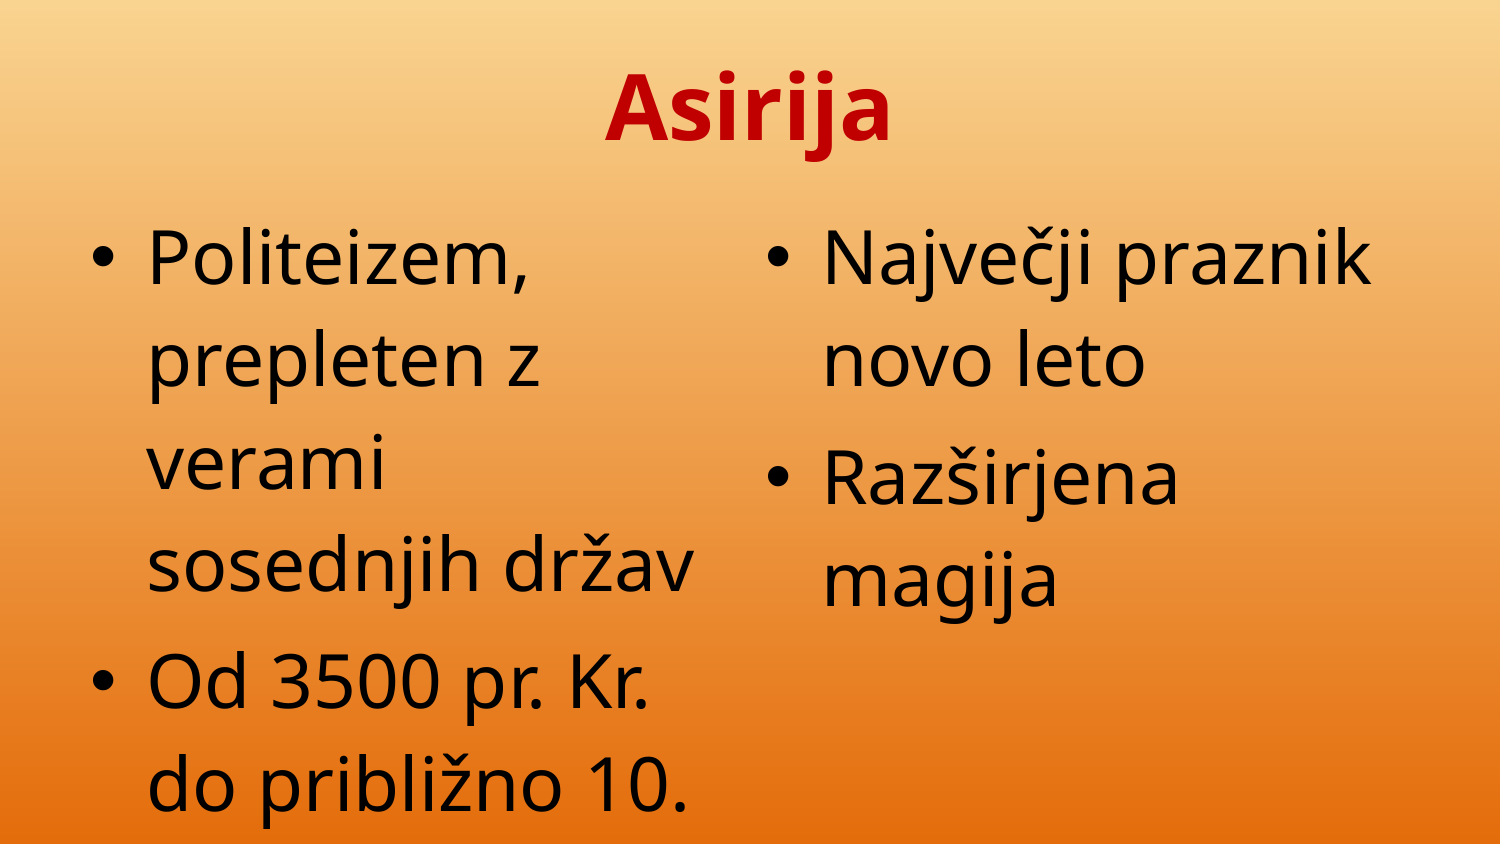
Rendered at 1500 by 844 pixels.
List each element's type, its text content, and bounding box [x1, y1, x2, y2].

table_header Največji praznik novo leto Razširjena magija [750, 197, 1425, 844]
table_header Politeizem, prepleten z verami sosednjih držav Od 3500 pr. Kr. do približno 10. stol. n. št. Božanstva: Ašur, Ištar, Ninutra, Šamaš, Adad, Sin [75, 197, 750, 844]
title Asirija [75, 33, 1425, 175]
